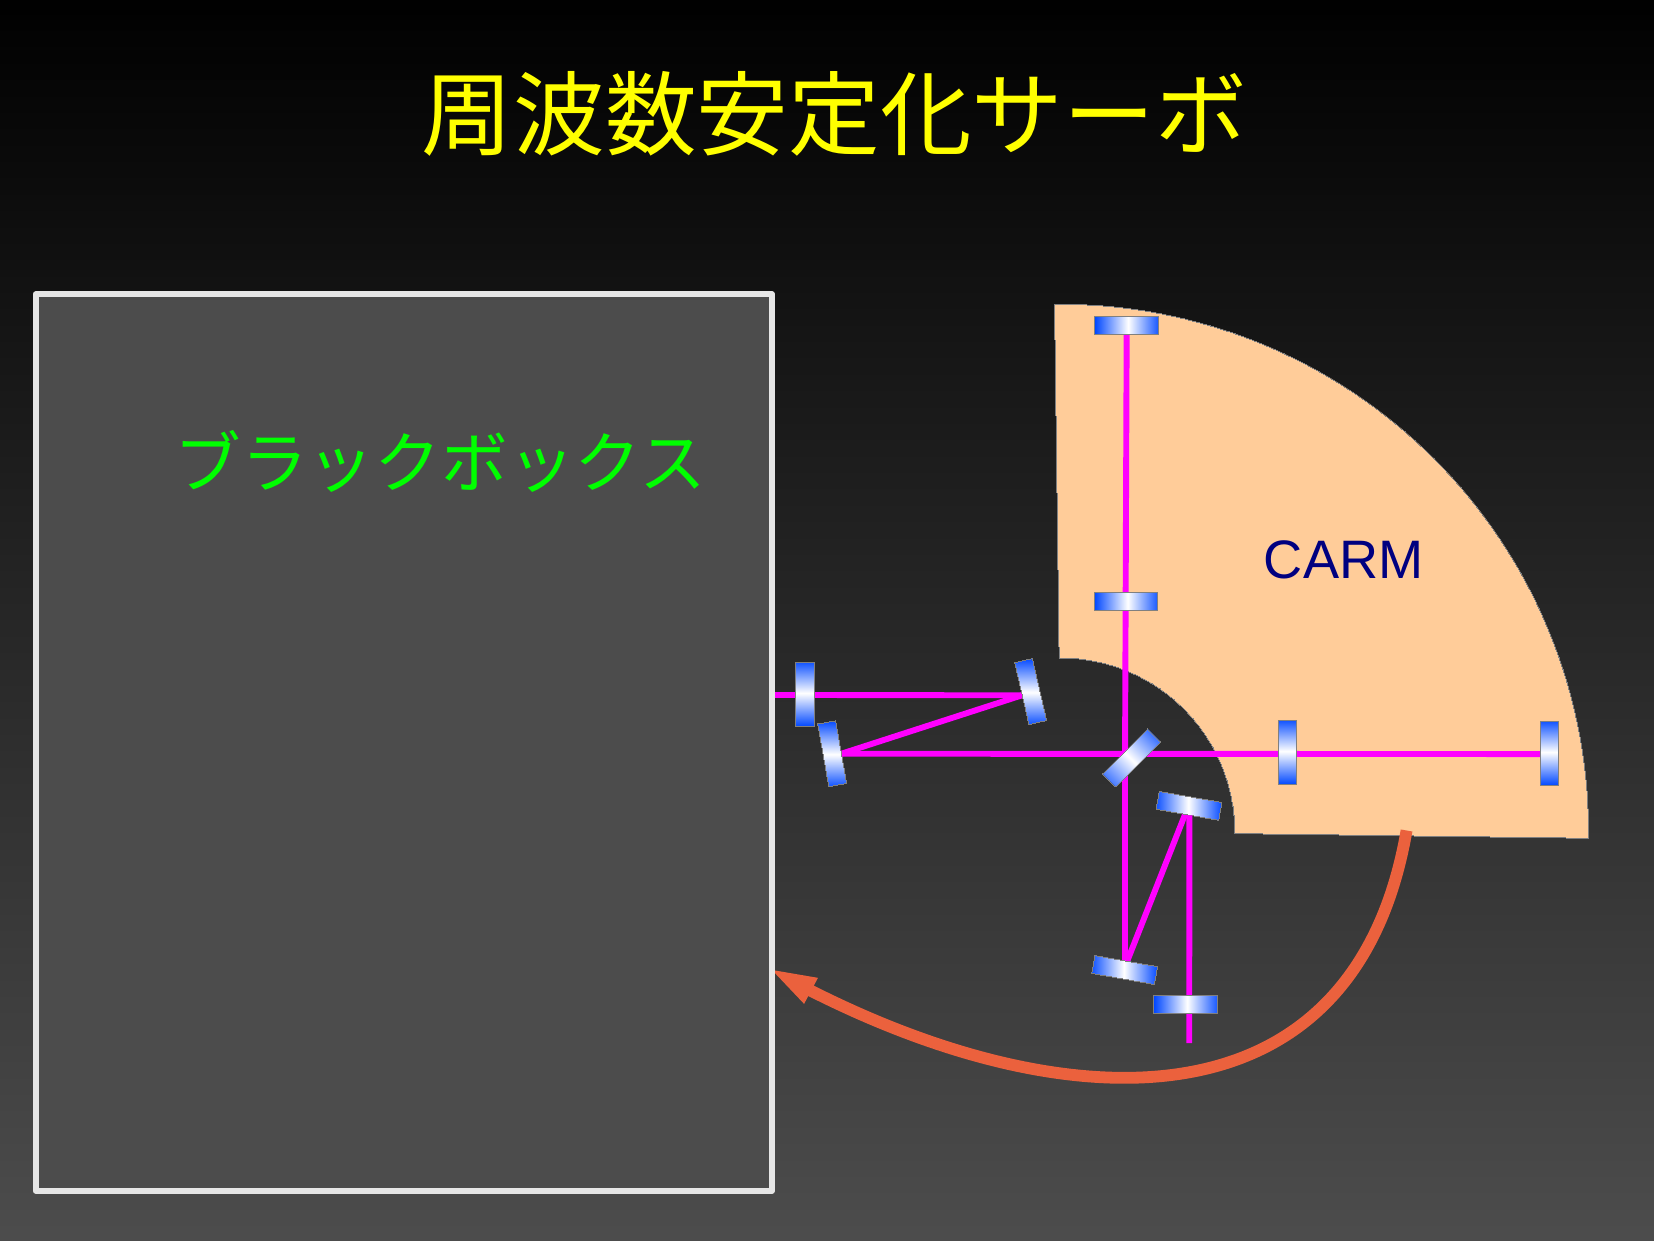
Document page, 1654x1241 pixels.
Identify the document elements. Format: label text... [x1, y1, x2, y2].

text_box ブラックボックス [159, 402, 654, 485]
text_box [1102, 728, 1161, 787]
text_box [817, 720, 847, 787]
text_box [1091, 955, 1158, 985]
text_box CARM [1249, 522, 1444, 598]
text_box [1153, 995, 1218, 1014]
text_box 周波数安定化サーボ [406, 34, 1247, 142]
text_box [795, 662, 815, 727]
text_box [1054, 304, 1589, 839]
text_box [1014, 658, 1047, 725]
text_box [1156, 791, 1222, 821]
text_box [35, 294, 774, 1191]
